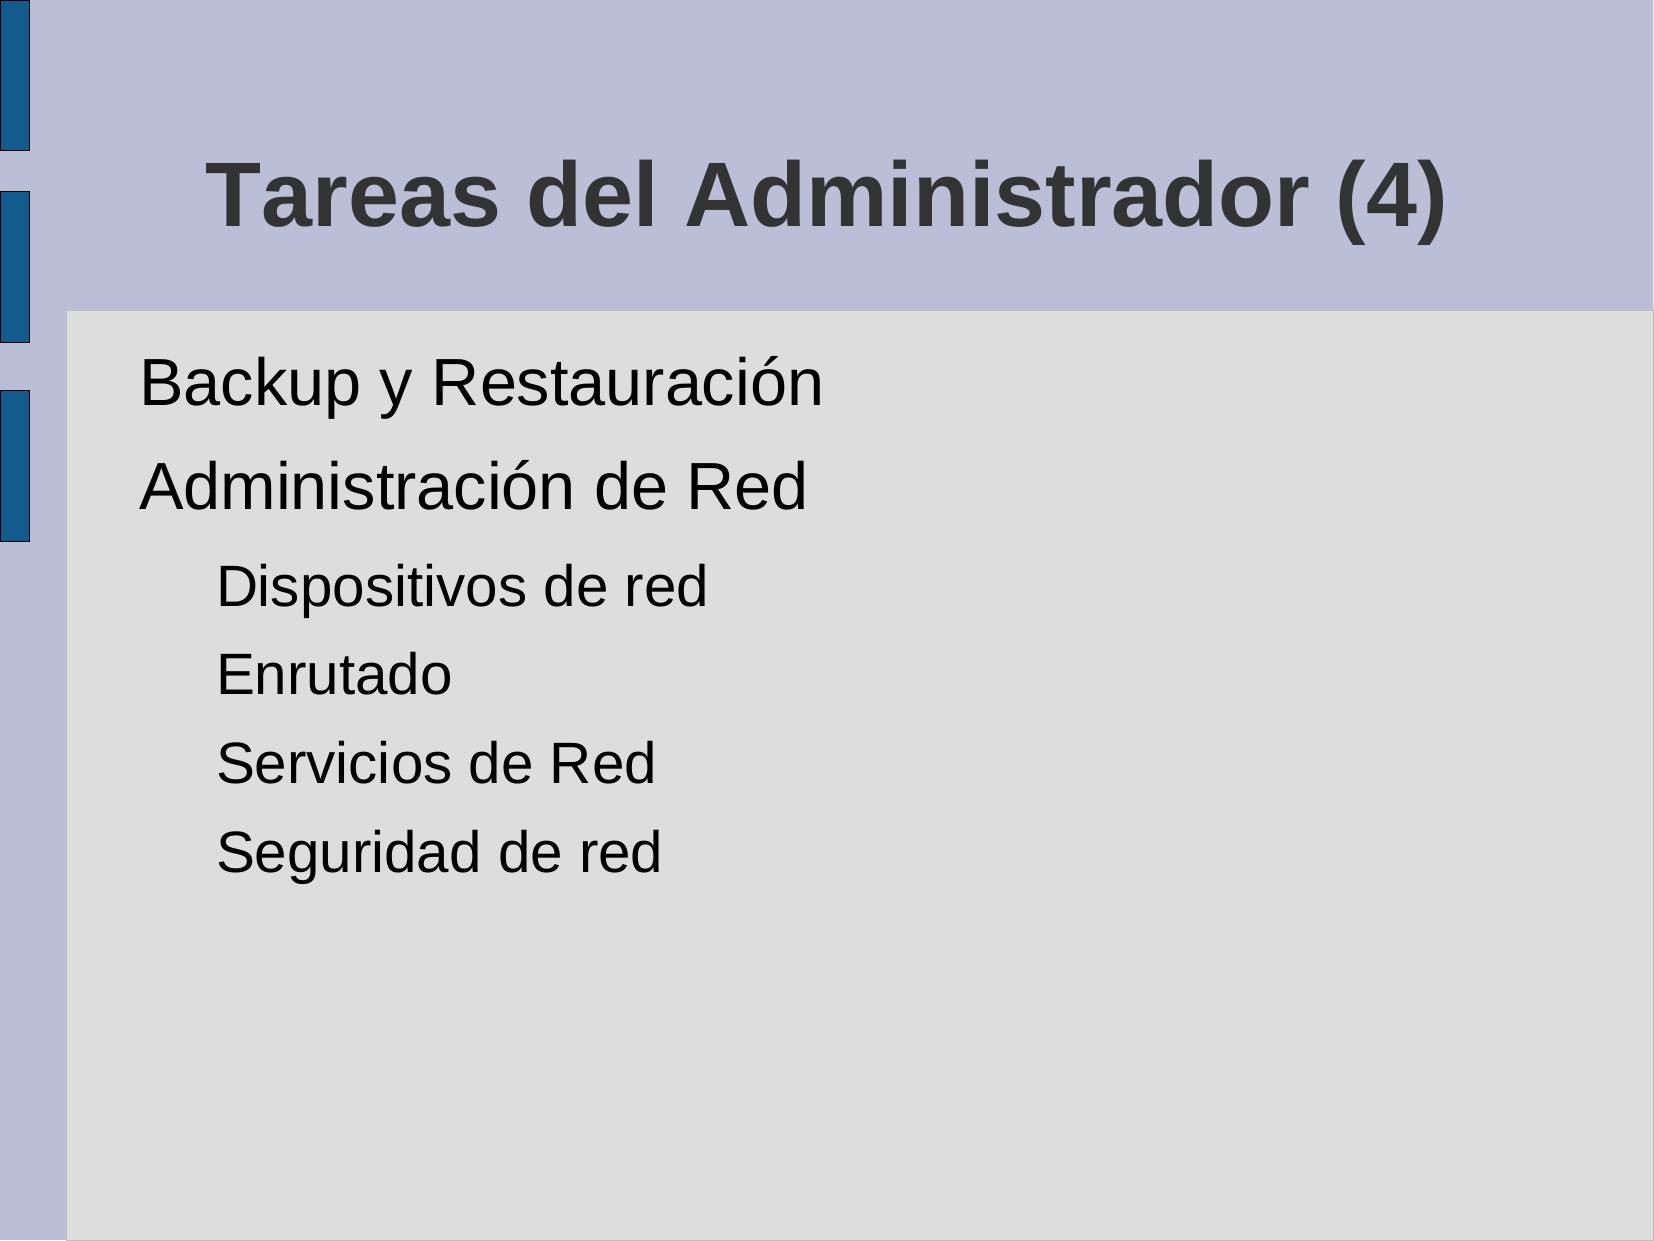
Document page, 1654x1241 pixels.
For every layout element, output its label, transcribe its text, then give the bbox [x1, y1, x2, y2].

title Tareas del Administrador (4) [121, 91, 1534, 299]
list Backup y Restauración Administración de Red Dispositivos de red Enrutado Servicios de Red Seguridad de red [121, 344, 1534, 1127]
